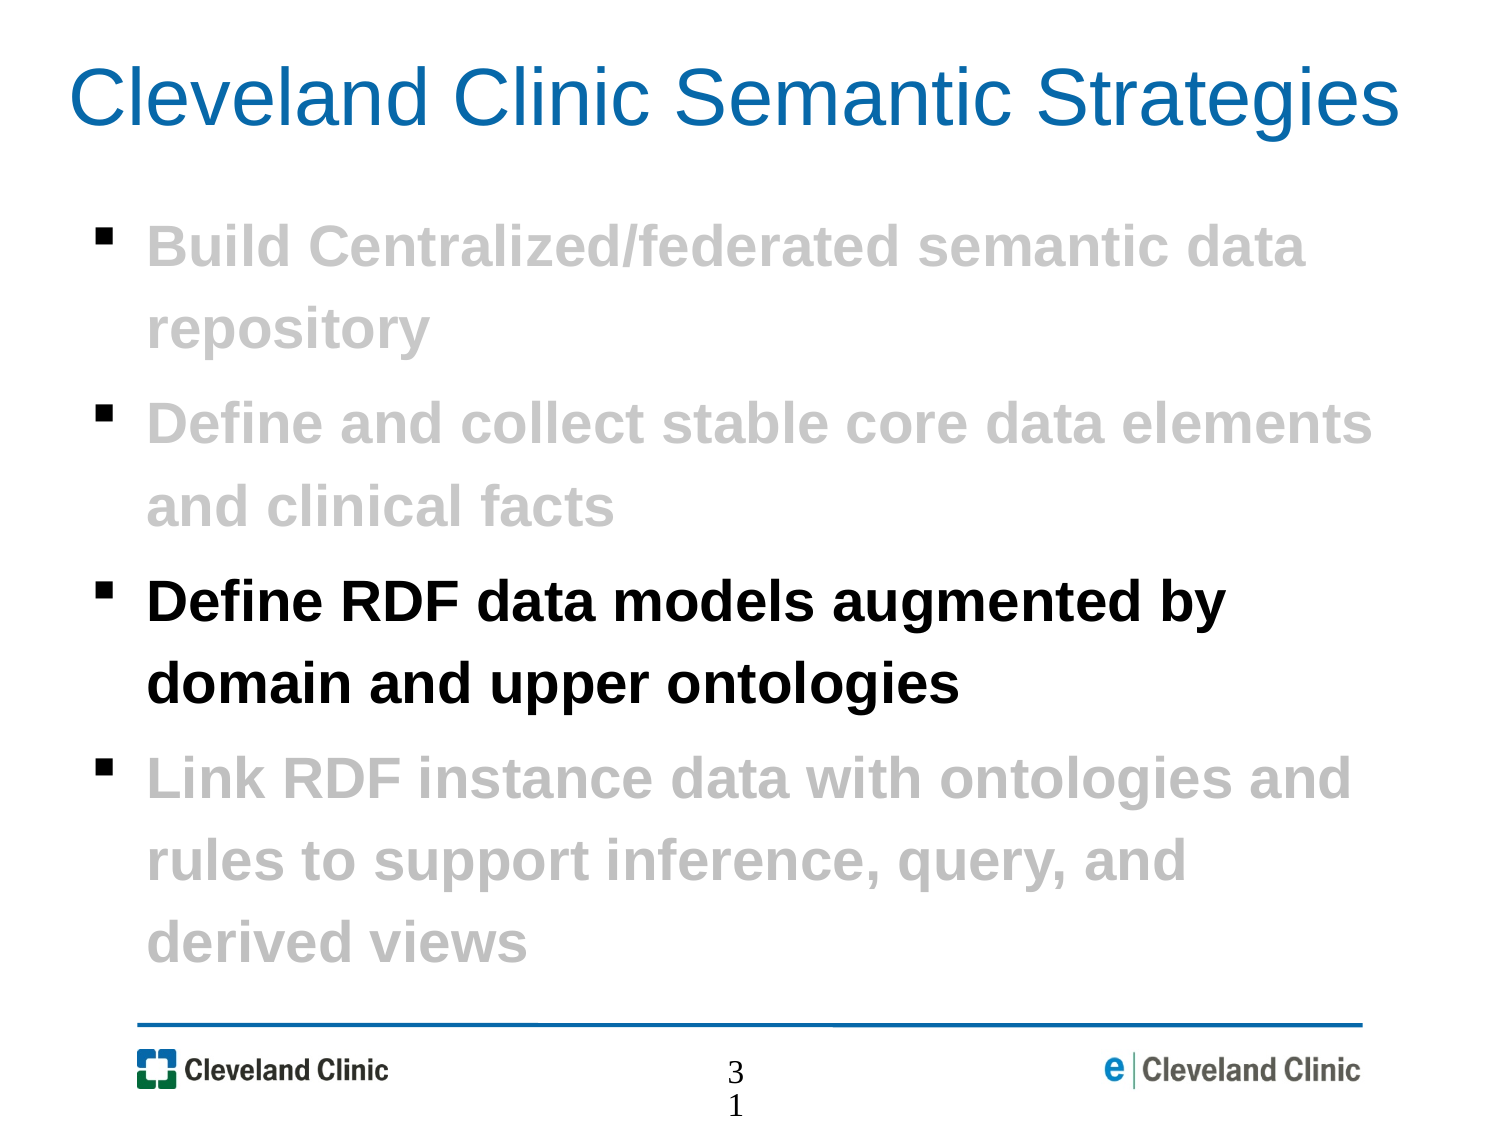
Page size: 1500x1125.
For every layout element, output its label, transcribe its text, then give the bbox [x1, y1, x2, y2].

list Build Centralized/federated semantic data repository Define and collect stable core data elements and clinical facts Define RDF data models augmented by domain and upper ontologies Link RDF instance data with ontologies and rules to support inference, query, and derived views [62, 187, 1420, 1125]
title Cleveland Clinic Semantic Strategies [0, 0, 1500, 150]
